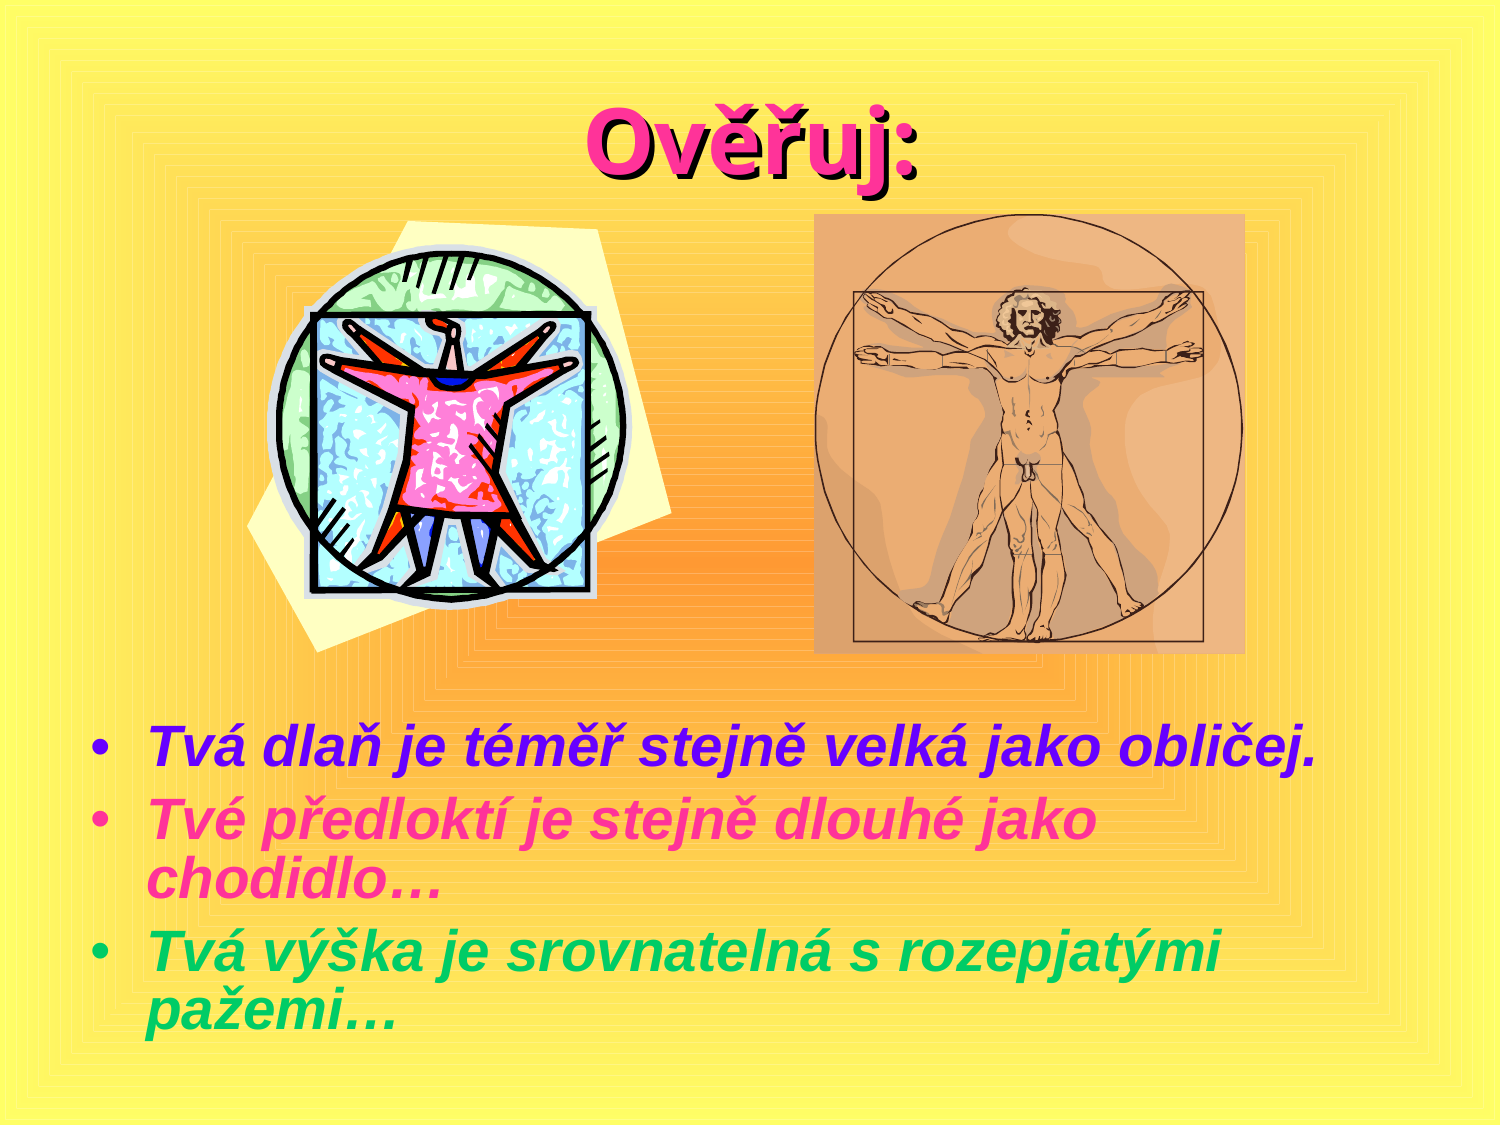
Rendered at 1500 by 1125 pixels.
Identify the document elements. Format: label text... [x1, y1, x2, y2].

text_box [812, 212, 1247, 656]
title Ověřuj: [75, 45, 1426, 233]
text_box [238, 212, 680, 662]
list Tvá dlaň je téměř stejně velká jako obličej. Tvé předloktí je stejně dlouhé jako chodidlo… Tvá výška je srovnatelná s rozepjatými pažemi… [75, 712, 1426, 1072]
